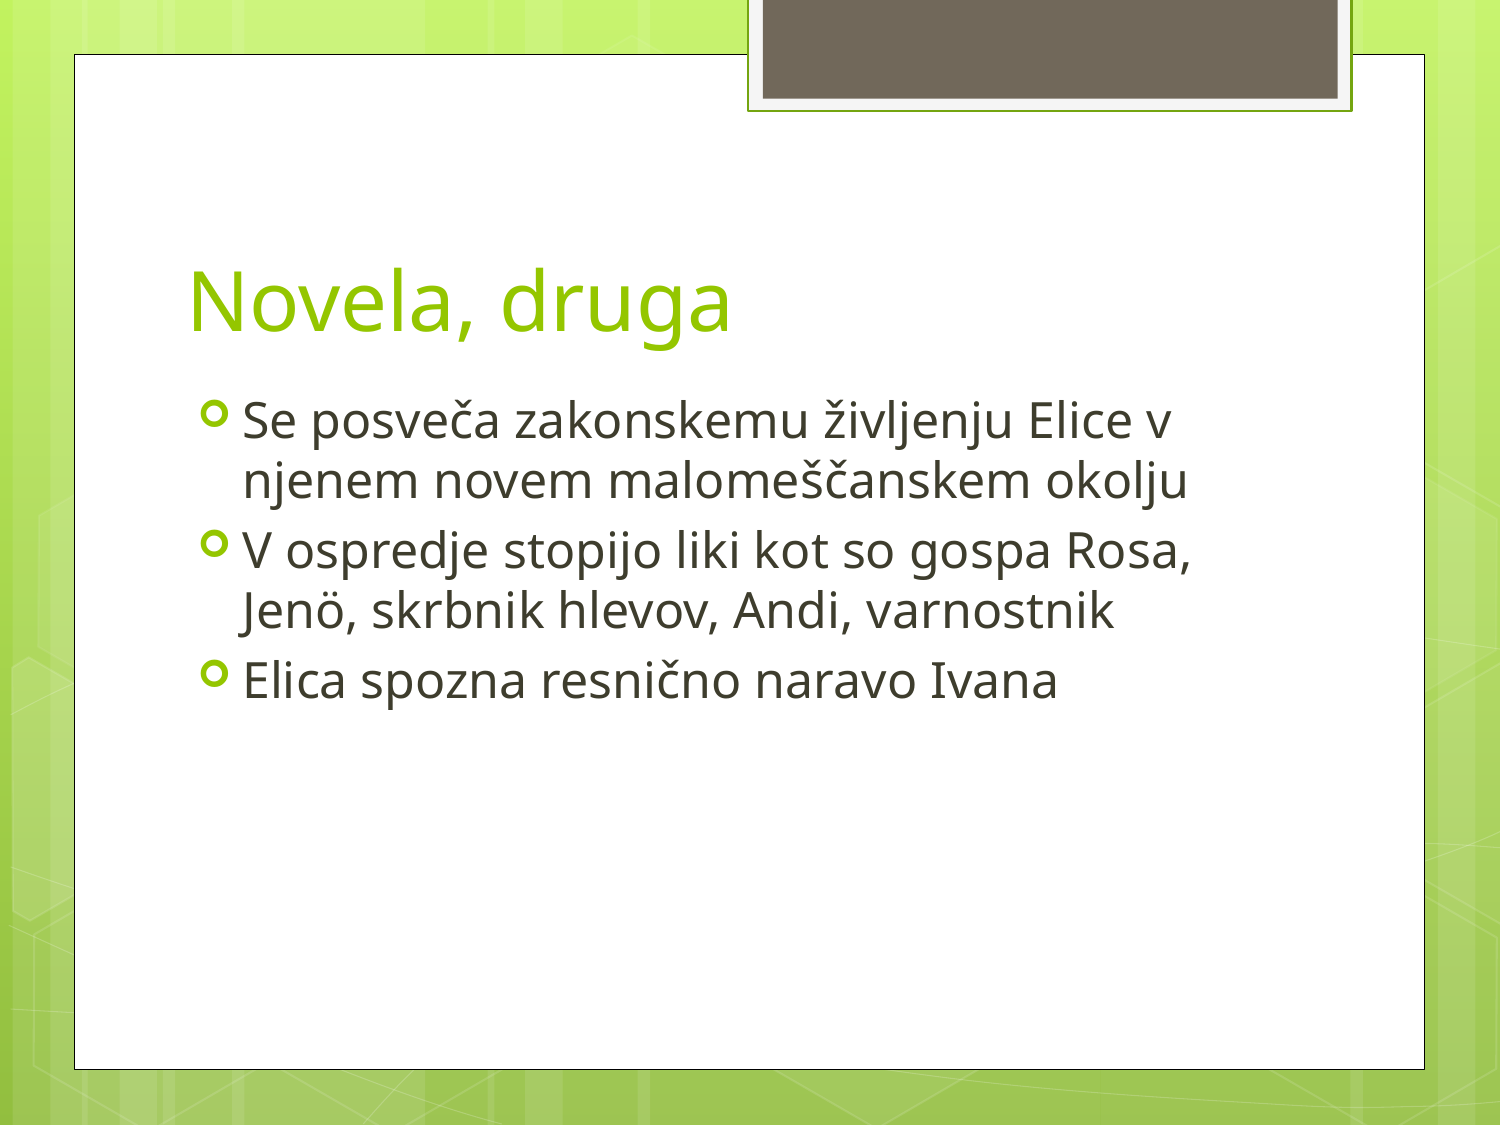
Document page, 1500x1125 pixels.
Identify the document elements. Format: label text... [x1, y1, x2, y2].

title Novela, druga [171, 168, 1324, 356]
list Se posveča zakonskemu življenju Elice v njenem novem malomeščanskem okolju V ospredje stopijo liki kot so gospa Rosa, Jenö, skrbnik hlevov, Andi, varnostnik Elica spozna resnično naravo Ivana [171, 381, 1283, 957]
